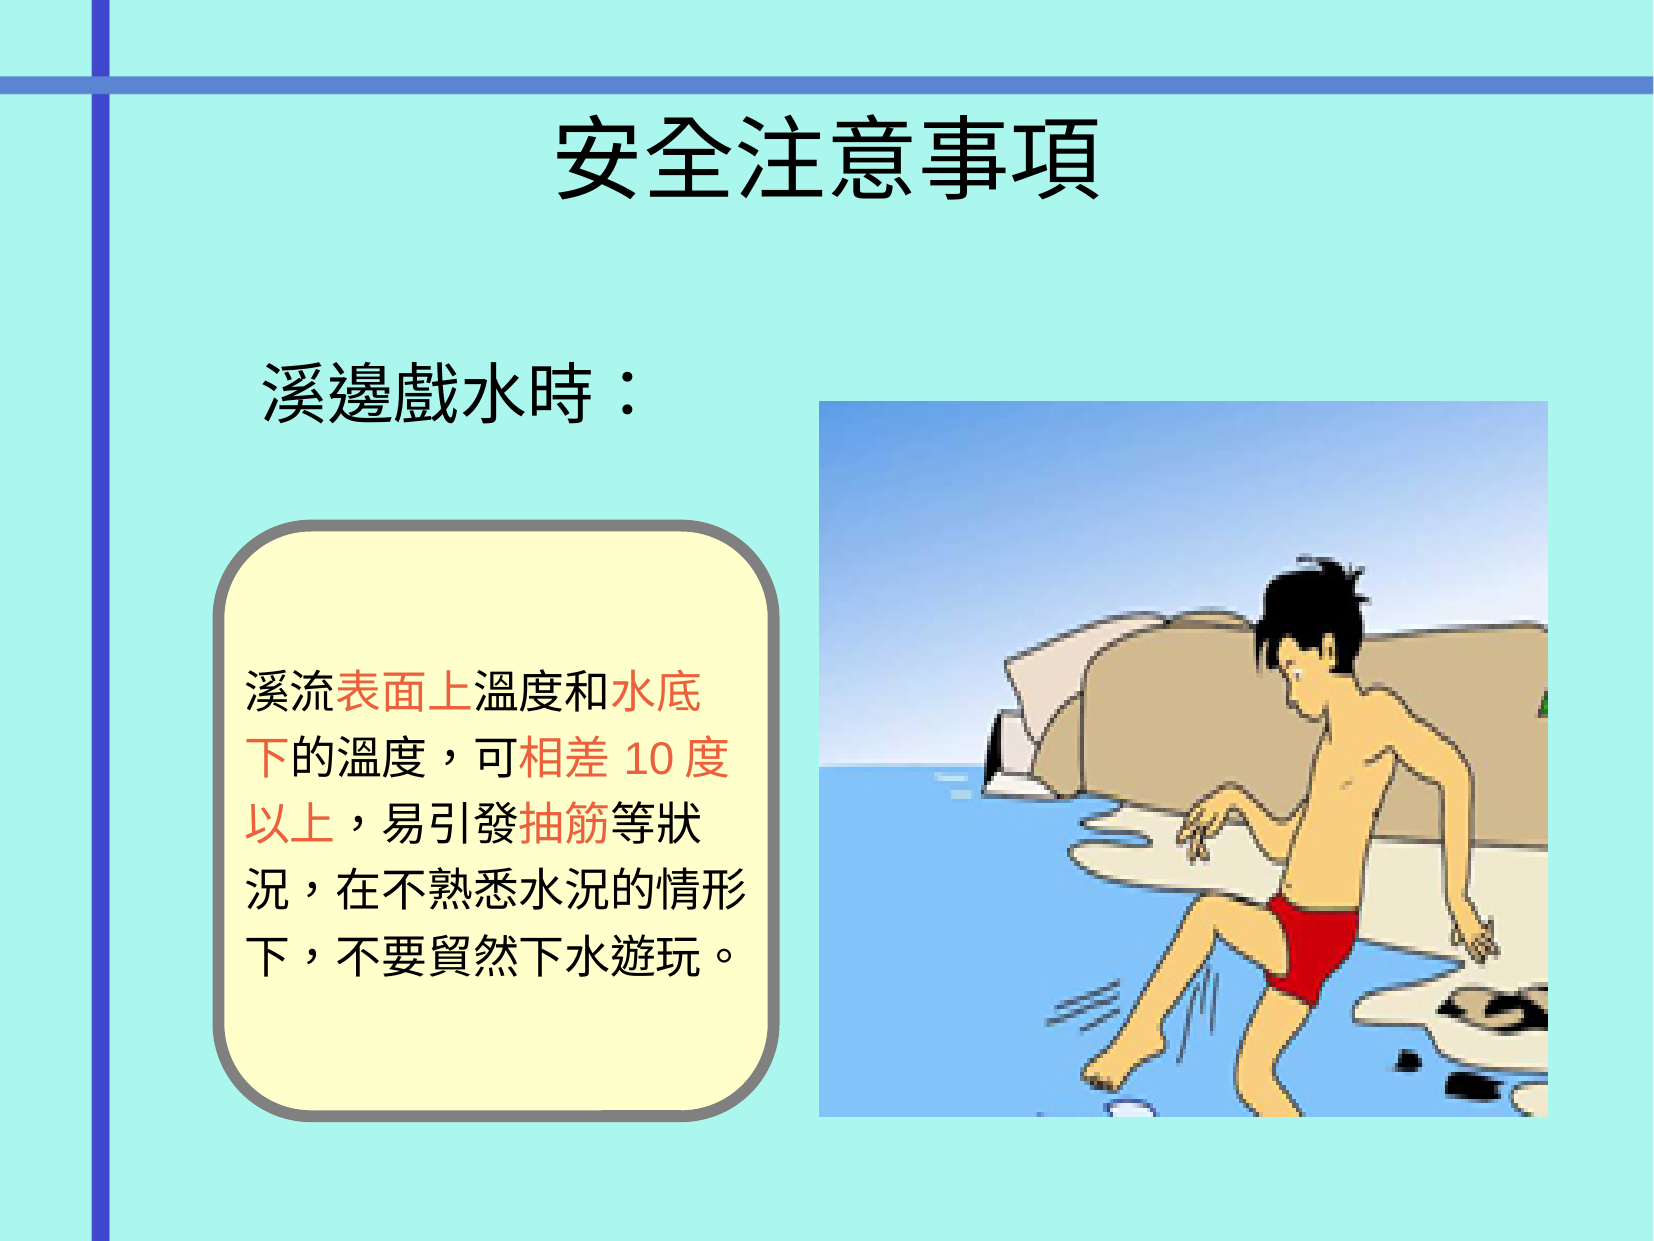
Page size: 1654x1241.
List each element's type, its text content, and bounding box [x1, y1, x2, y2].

picture [0, 0, 1654, 1241]
text_box 溪流表面上溫度和水底 下的溫度，可相差10度 以上，易引發抽筋等狀 況，在不熟悉水況的情形 下，不要貿然下水遊玩。 [218, 525, 774, 1117]
text_box 溪邊戲水時： [236, 318, 686, 460]
title 安全注意事項 [82, 49, 1571, 257]
